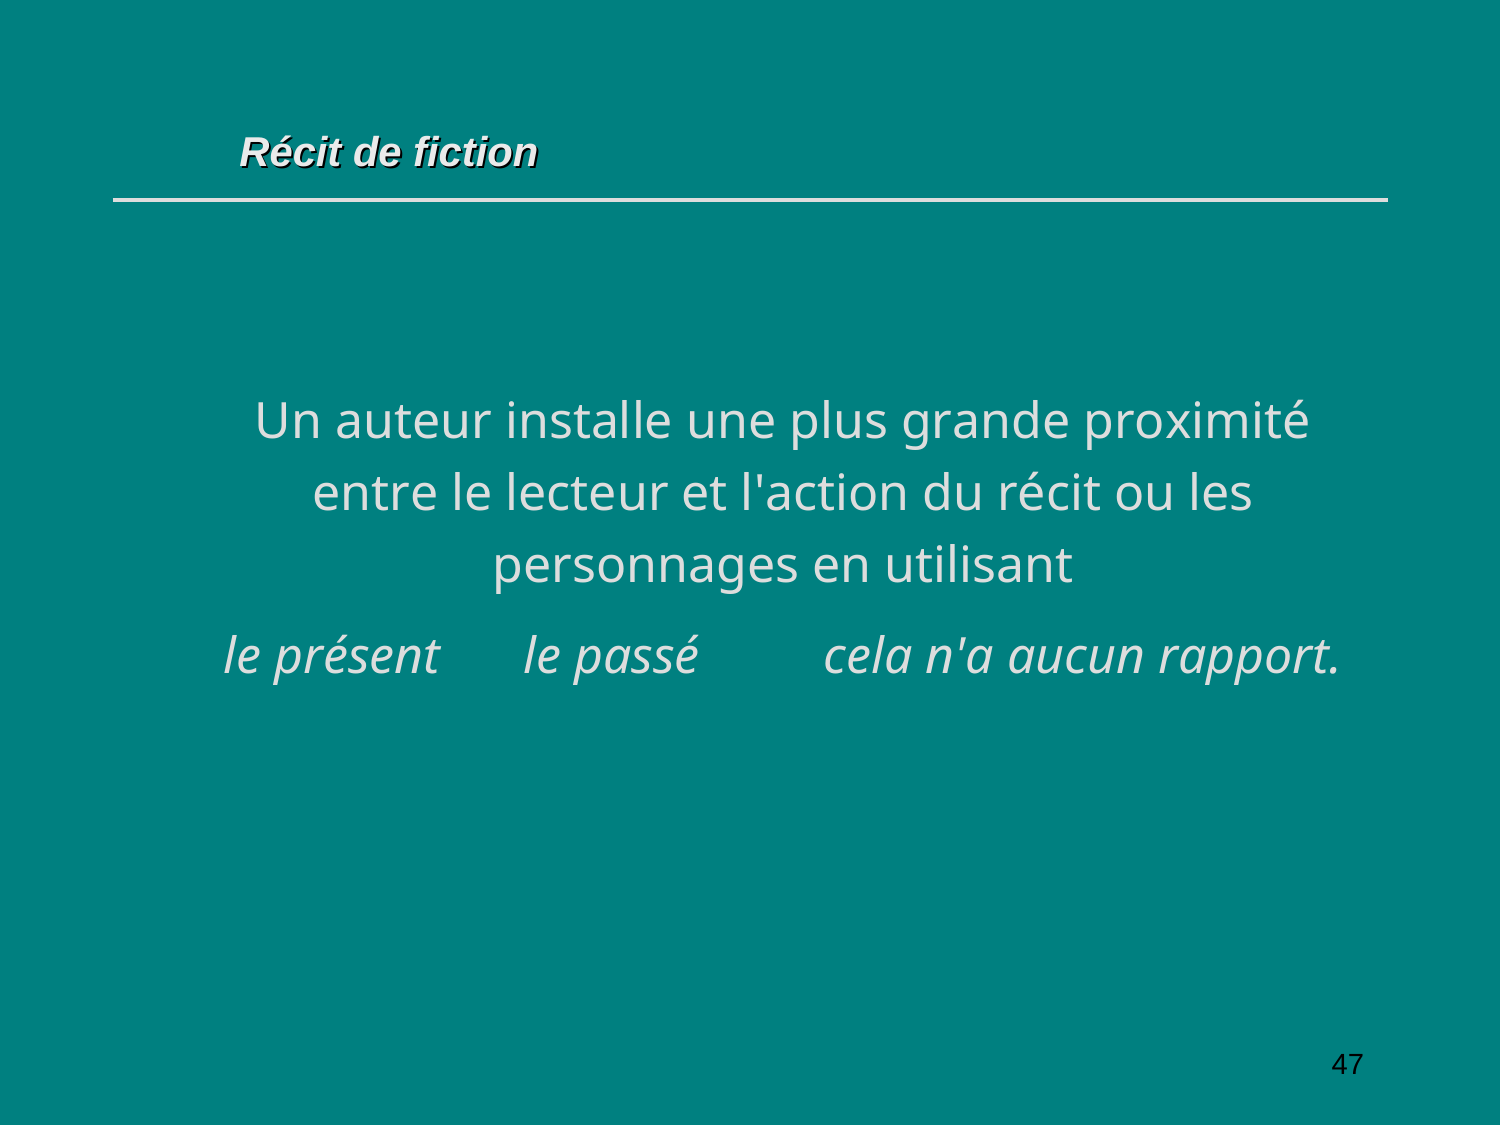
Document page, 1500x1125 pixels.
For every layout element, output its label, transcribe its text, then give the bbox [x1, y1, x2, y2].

text_box Récit de fiction [224, 116, 554, 183]
text_box Un auteur installe une plus grande proximité entre le lecteur et l'action du récit ou les personnages en utilisant le présent le passé cela n'a aucun rapport. [182, 368, 1384, 692]
